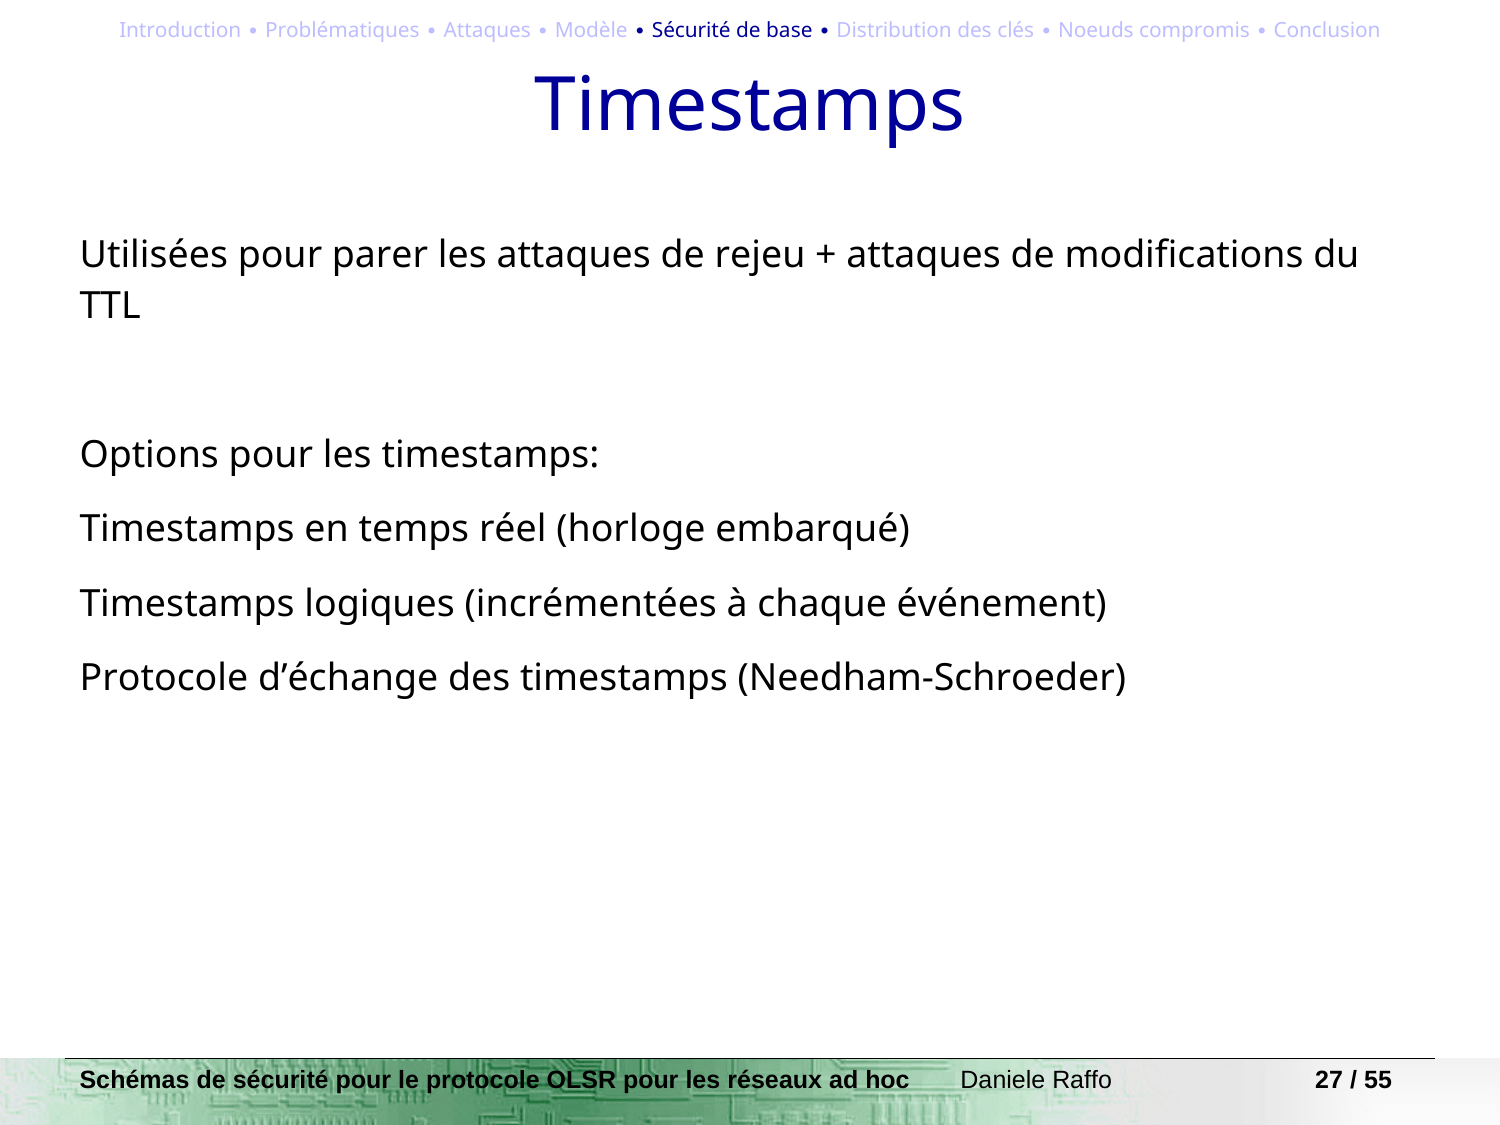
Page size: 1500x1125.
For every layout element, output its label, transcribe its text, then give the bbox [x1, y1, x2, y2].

text_box Timestamps [64, 52, 1436, 161]
text_box Introduction ∙ Problématiques ∙ Attaques ∙ Modèle ∙ Sécurité de base ∙ Distribution des clés ∙ Noeuds compromis ∙ Conclusion [0, 7, 1500, 52]
text_box Utilisées pour parer les attaques de rejeu + attaques de modifications du TTL Options pour les timestamps: Timestamps en temps réel (horloge embarqué) Timestamps logiques (incrémentées à chaque événement) Protocole d’échange des timestamps (Needham-Schroeder) [64, 219, 1436, 710]
text_box Schémas de sécurité pour le protocole OLSR pour les réseaux ad hoc Daniele Raffo [64, 1058, 1436, 1103]
picture [0, 1058, 1500, 1125]
